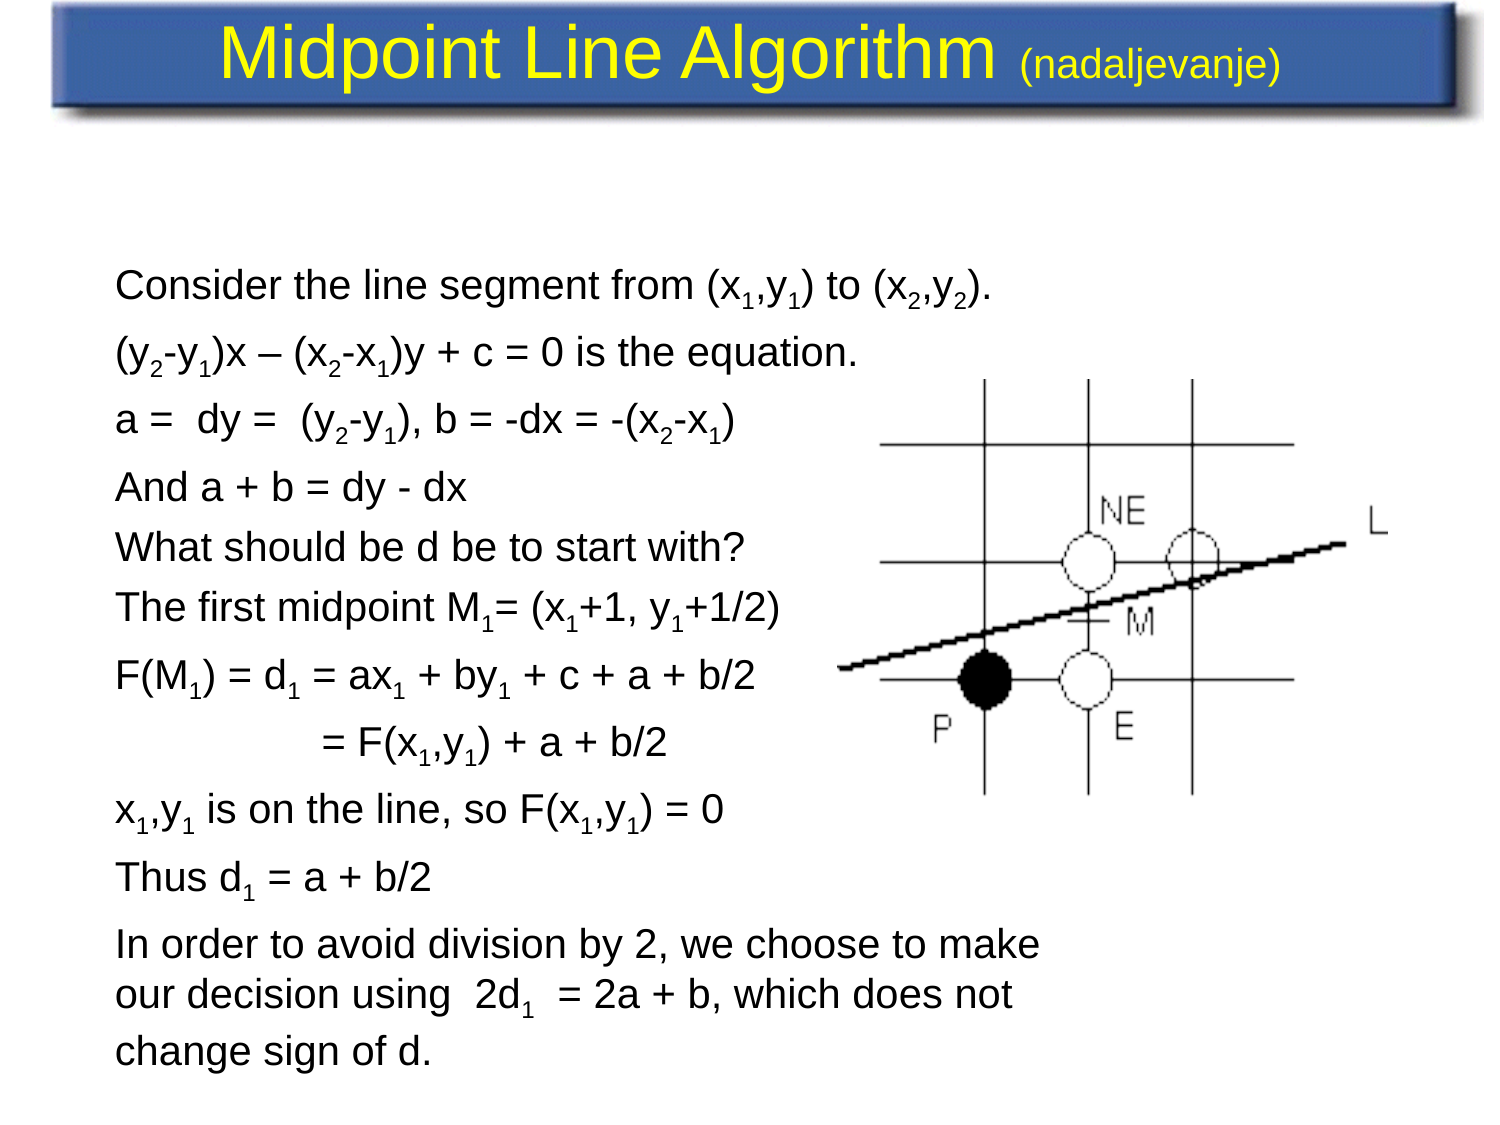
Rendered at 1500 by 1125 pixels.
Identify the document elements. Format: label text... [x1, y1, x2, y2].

picture [50, 0, 1484, 127]
title Midpoint Line Algorithm (nadaljevanje) [112, 0, 1388, 126]
text_box Consider the line segment from (x1,y1) to (x2,y2). (y2-y1)x – (x2-x1)y + c = 0 is the equation. a = dy = (y2-y1), b = -dx = -(x2-x1) And a + b = dy - dx What should be d be to start with? The first midpoint M1= (x1+1, y1+1/2) F(M1) = d1 = ax1 + by1 + c + a + b/2 = F(x1,y1) + a + b/2 x1,y1 is on the line, so F(x1,y1) = 0 Thus d1 = a + b/2 In order to avoid division by 2, we choose to make our decision using 2d1 = 2a + b, which does not change sign of d. [99, 249, 1076, 1082]
picture [837, 379, 1388, 801]
